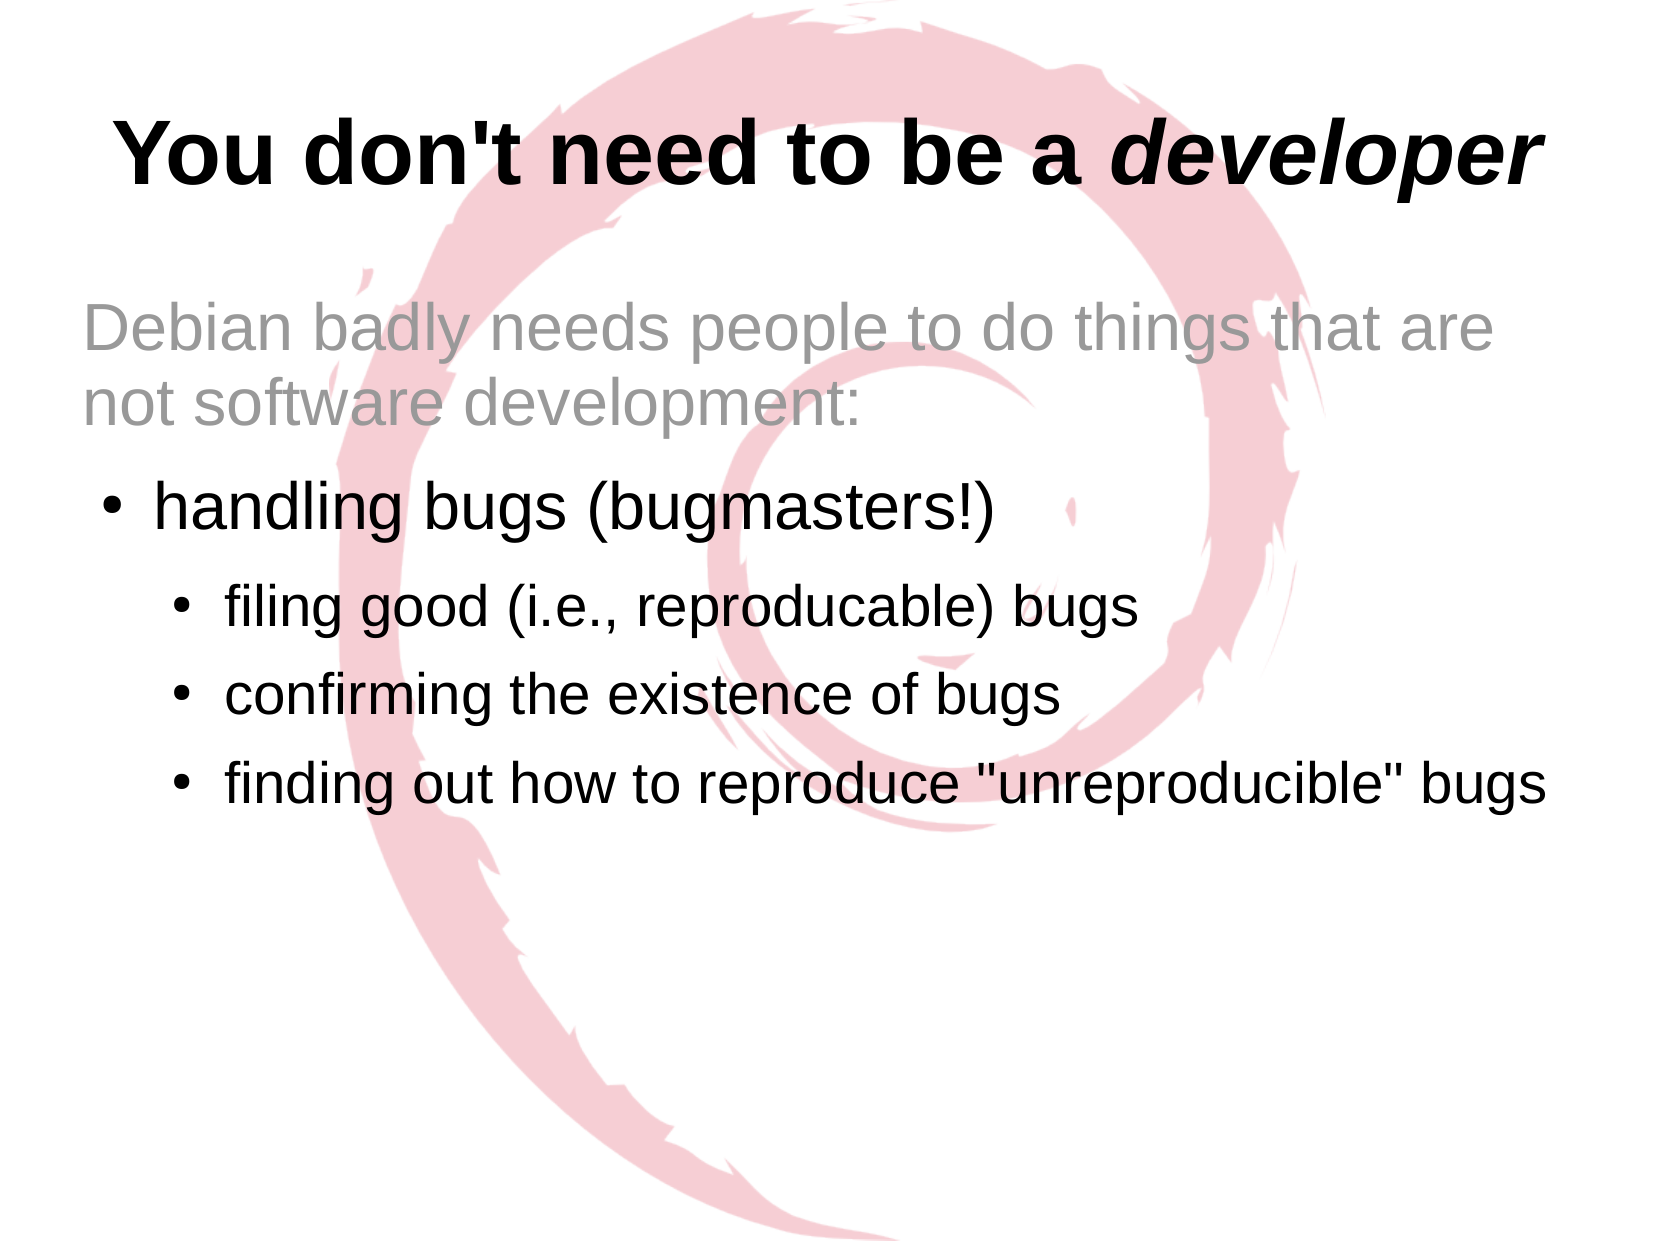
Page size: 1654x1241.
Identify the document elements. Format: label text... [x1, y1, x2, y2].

list Debian badly needs people to do things that are not software development: handling bugs (bugmasters!) filing good (i.e., reproducable) bugs confirming the existence of bugs finding out how to reproduce "unreproducible" bugs [82, 290, 1571, 1109]
title You don't need to be a developer [82, 49, 1571, 257]
